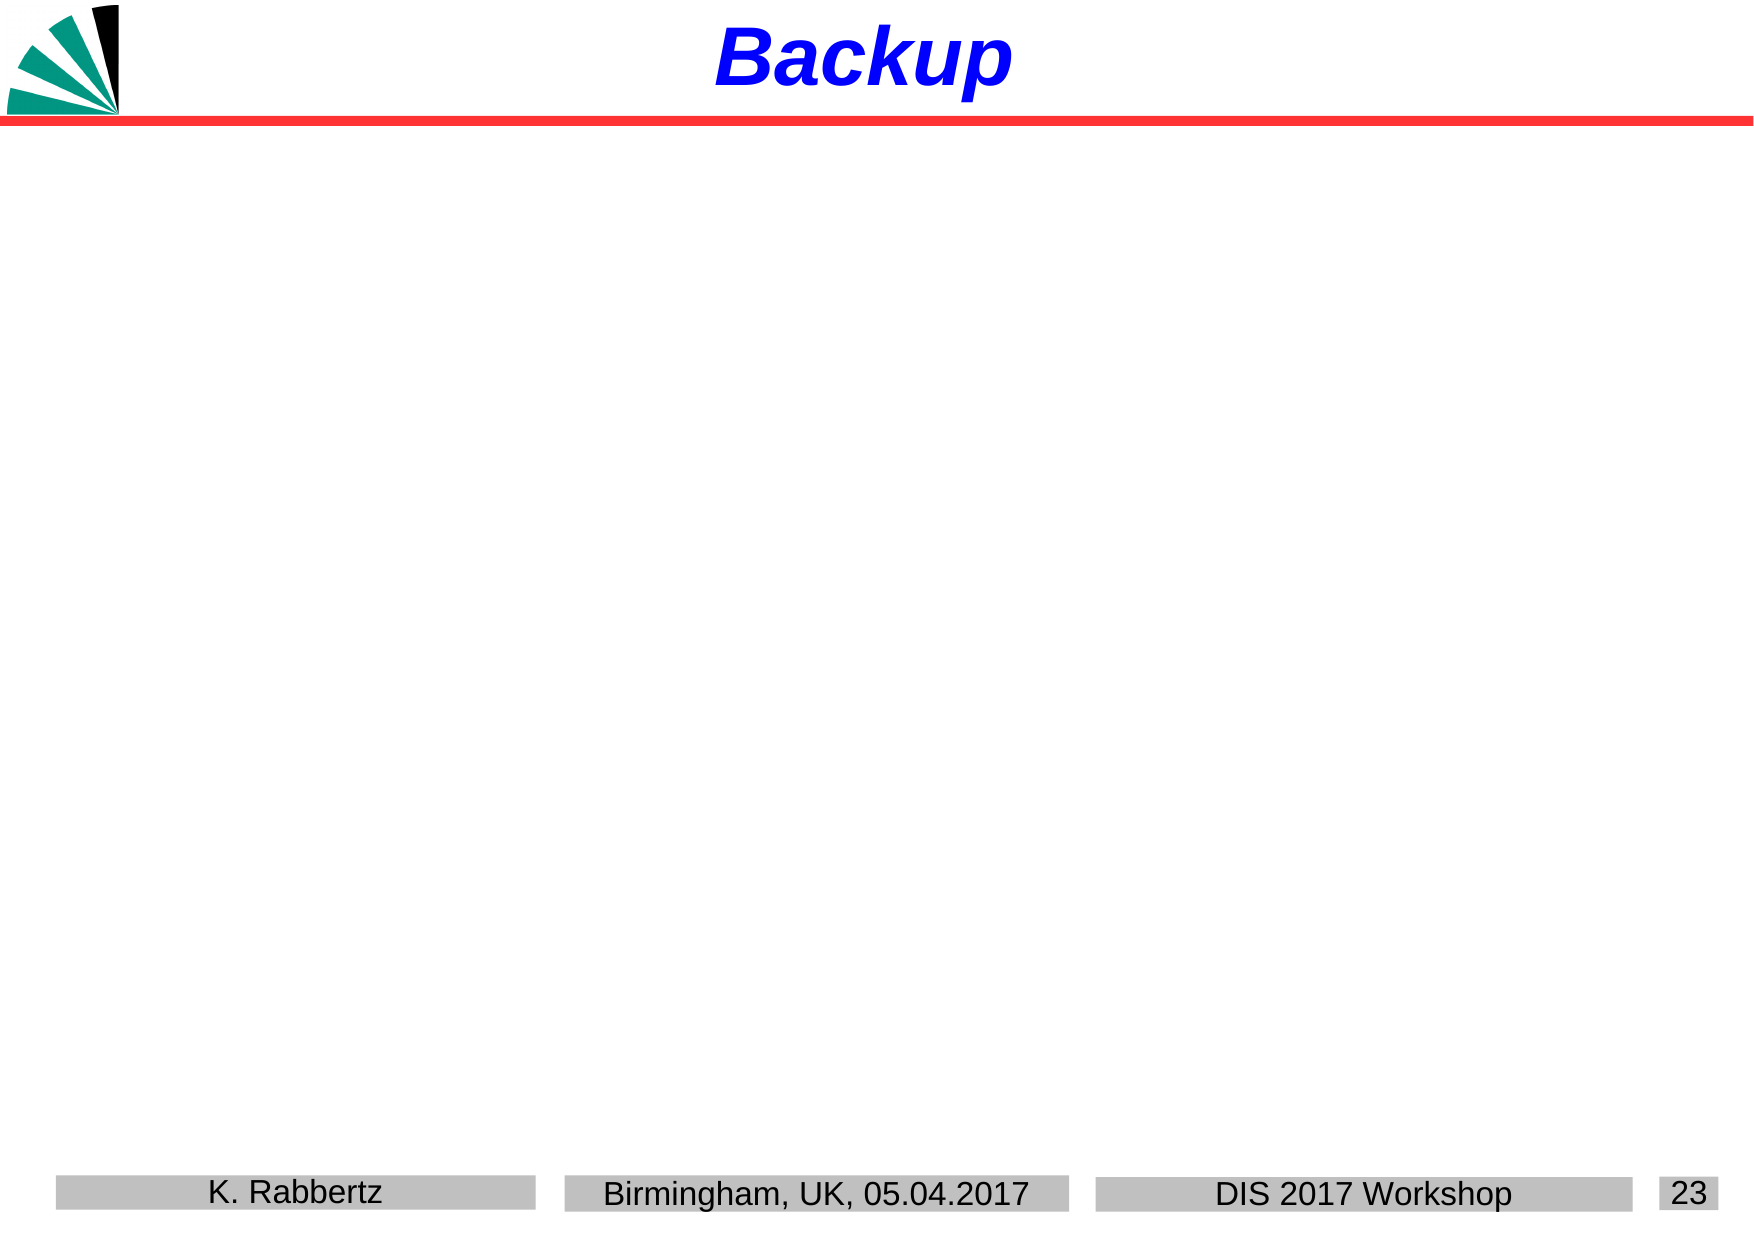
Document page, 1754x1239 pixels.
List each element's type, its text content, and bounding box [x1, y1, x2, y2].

picture [7, 5, 119, 116]
title Backup [123, 0, 1606, 114]
